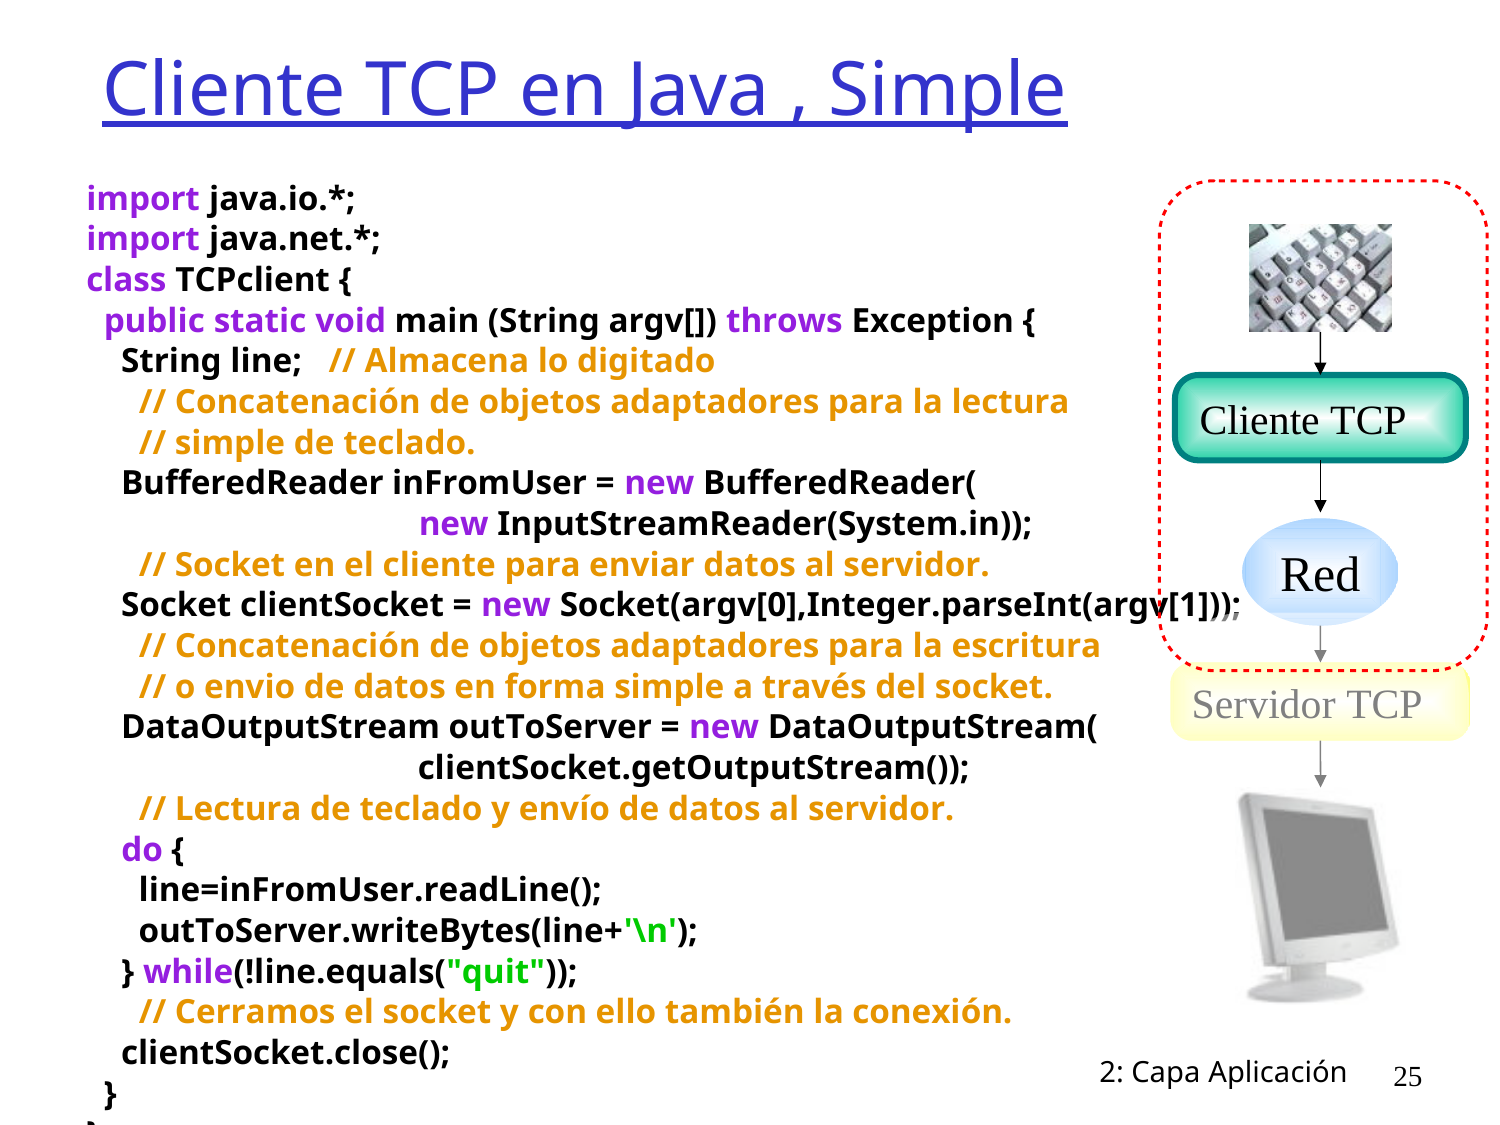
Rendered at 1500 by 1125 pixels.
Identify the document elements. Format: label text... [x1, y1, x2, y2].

text_box Red [1242, 518, 1399, 612]
picture [1249, 224, 1392, 332]
title Cliente TCP en Java , Simple [87, 15, 1463, 158]
text_box Servidor TCP [1464, 668, 1471, 722]
list import java.io.*; import java.net.*; class TCPclient { public static void main (String argv[]) throws Exception { String line; // Almacena lo digitado // Concatenación de objetos adaptadores para la lectura // simple de teclado. BufferedReader inFromUser = new BufferedReader( new InputStreamReader(System.in)); // Socket en el cliente para enviar datos al servidor. Socket clientSocket = new Socket(argv[0],Integer.parseInt(argv[1])); // Concatenación de objetos adaptadores para la escritura // o envio de datos en forma simple a través del socket. DataOutputStream outToServer = new DataOutputStream( clientSocket.getOutputStream()); // Lectura de teclado y envío de datos al servidor. do { line=inFromUser.readLine(); outToServer.writeBytes(line+'\n'); } while(!line.equals("quit")); // Cerramos el socket y con ello también la conexión. clientSocket.close(); } } [16, 169, 1392, 1099]
text_box [1156, 612, 1470, 1038]
text_box Cliente TCP [1174, 375, 1466, 461]
